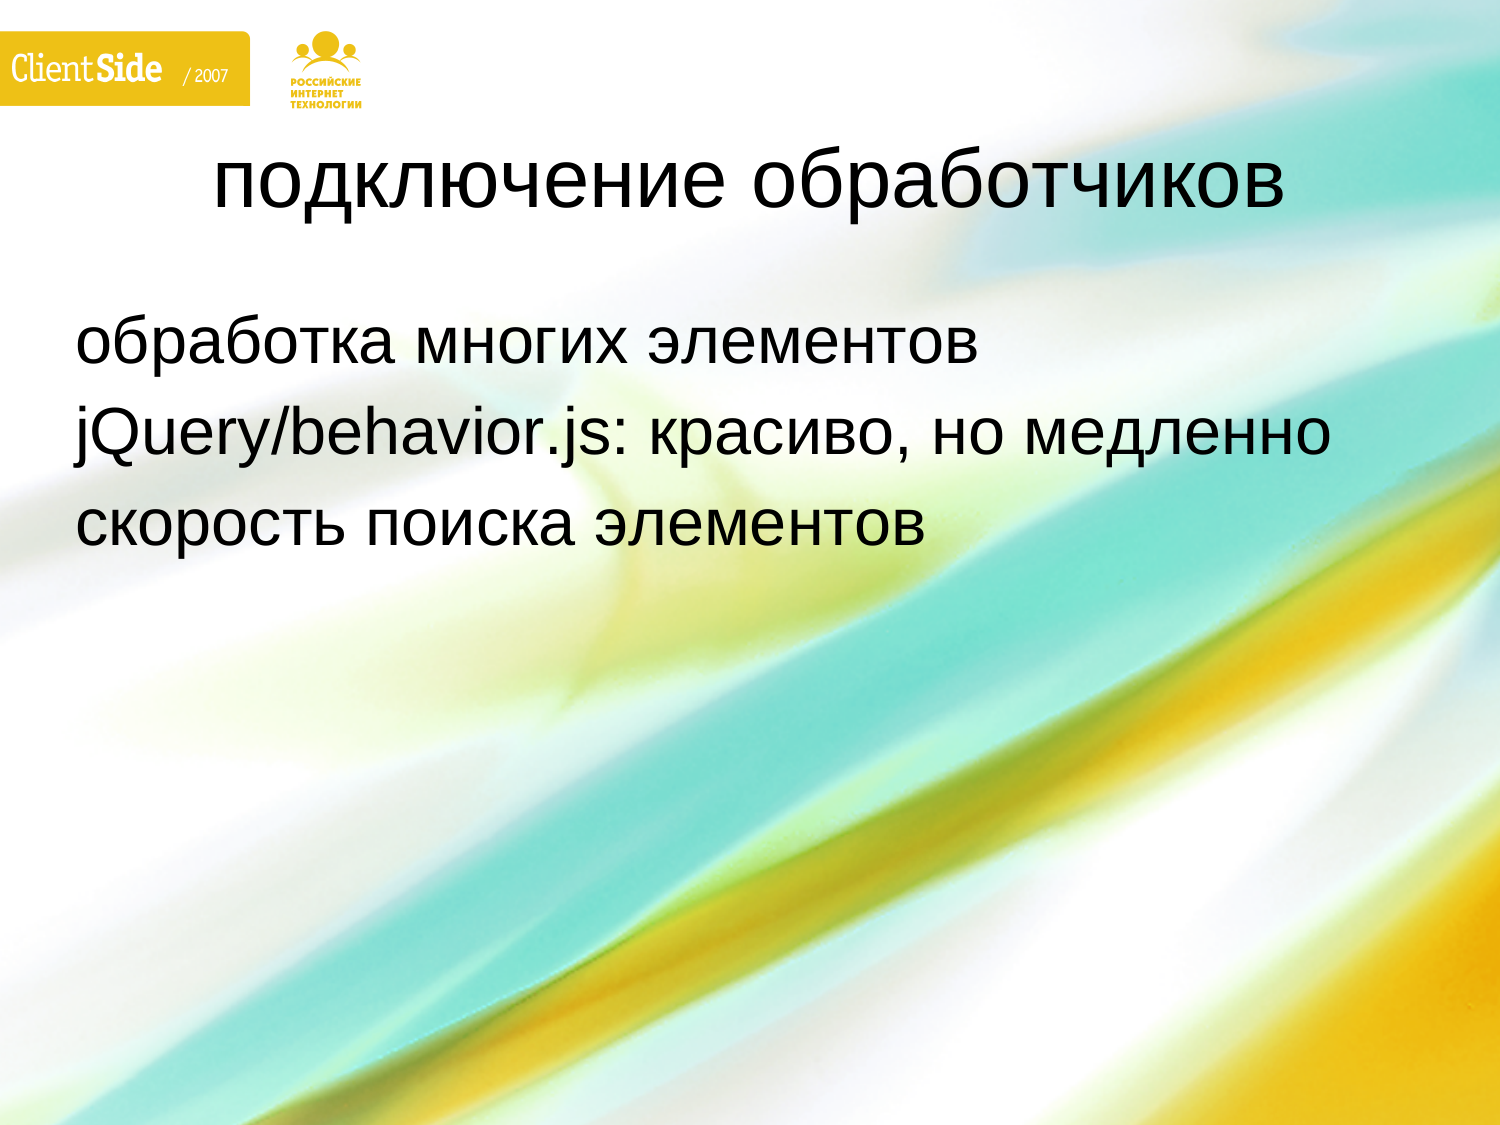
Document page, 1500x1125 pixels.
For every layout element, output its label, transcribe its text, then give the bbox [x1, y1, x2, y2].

list обработка многих элементов jQuery/behavior.js: красиво, но медленно скорость поиска элементов [75, 302, 1426, 1071]
picture [0, 0, 1500, 1125]
title подключение обработчиков [75, 124, 1426, 234]
